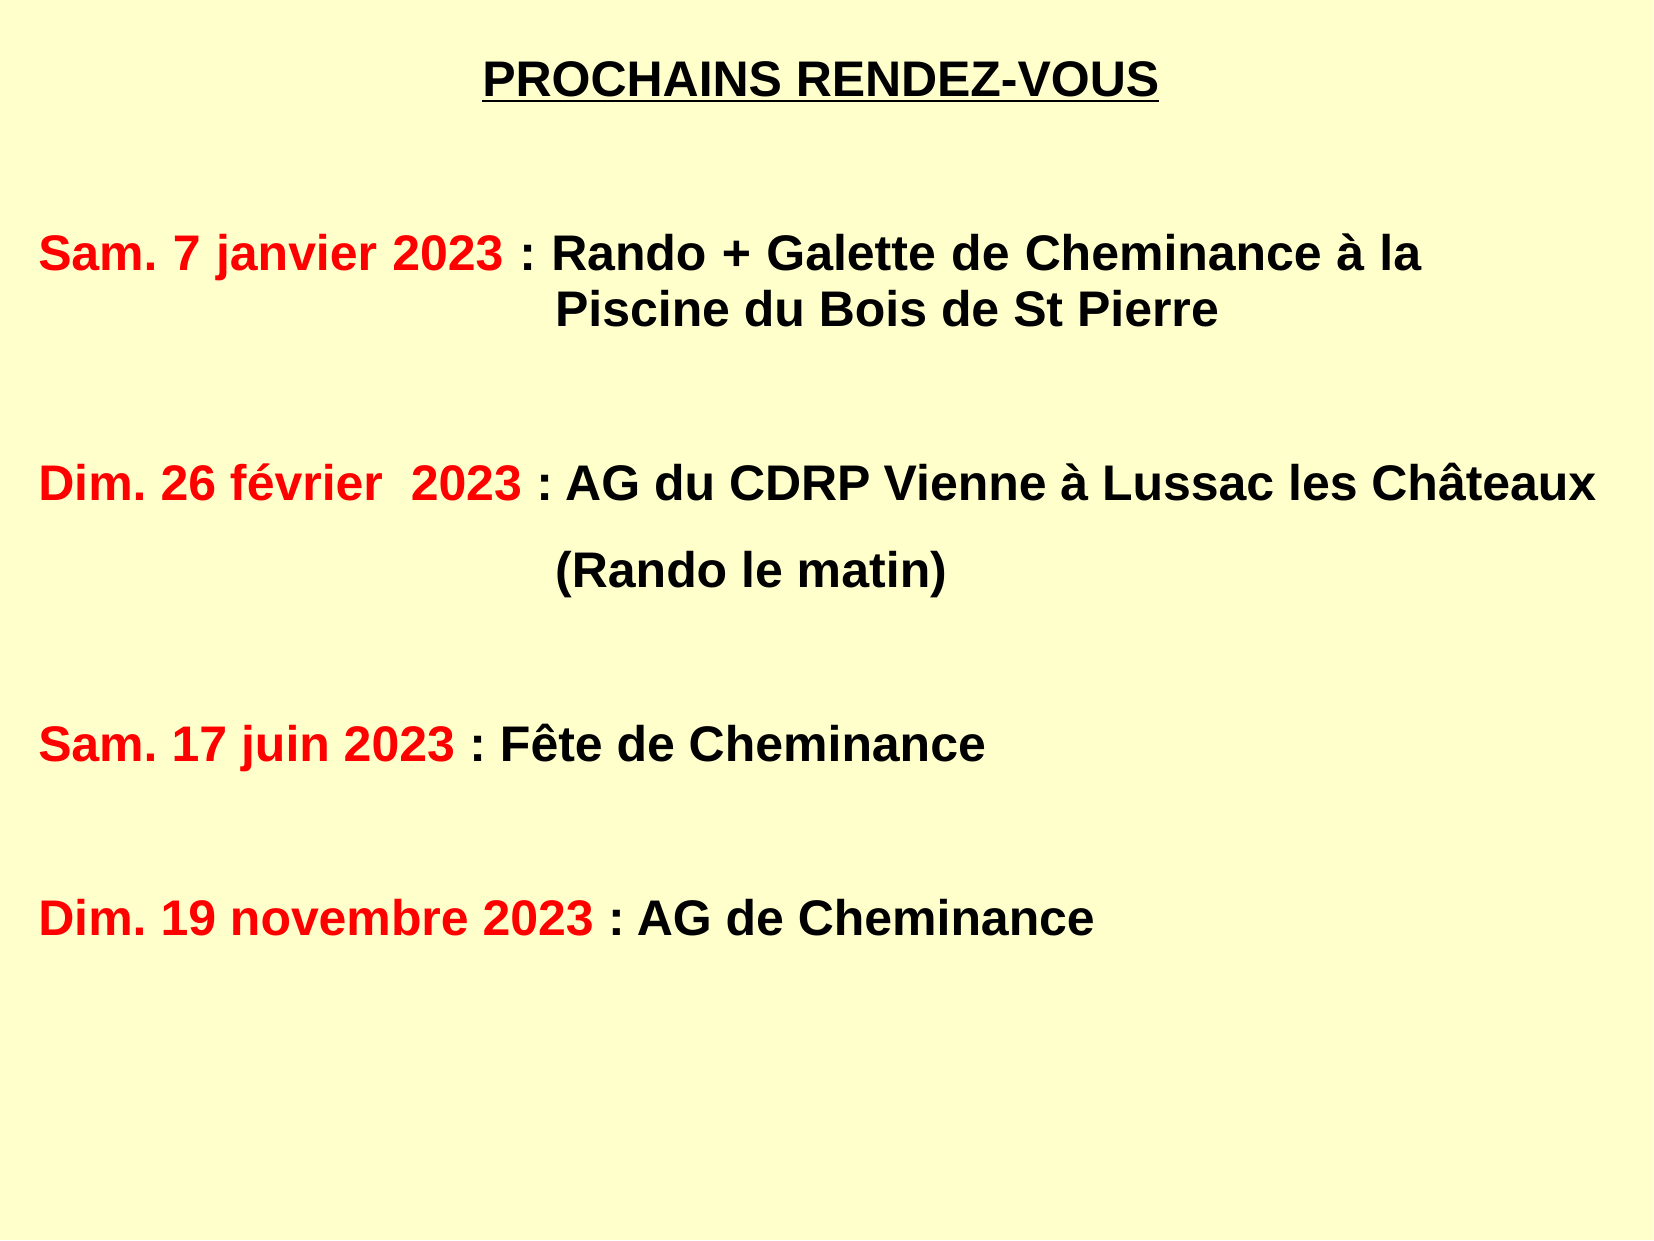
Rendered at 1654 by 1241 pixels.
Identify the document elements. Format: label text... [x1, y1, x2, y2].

text_box PROCHAINS RENDEZ-VOUS Sam. 7 janvier 2023 : Rando + Galette de Cheminance à la Piscine du Bois de St Pierre Dim. 26 février 2023 : AG du CDRP Vienne à Lussac les Châteaux (Rando le matin) Sam. 17 juin 2023 : Fête de Cheminance Dim. 19 novembre 2023 : AG de Cheminance [23, 41, 1619, 1187]
